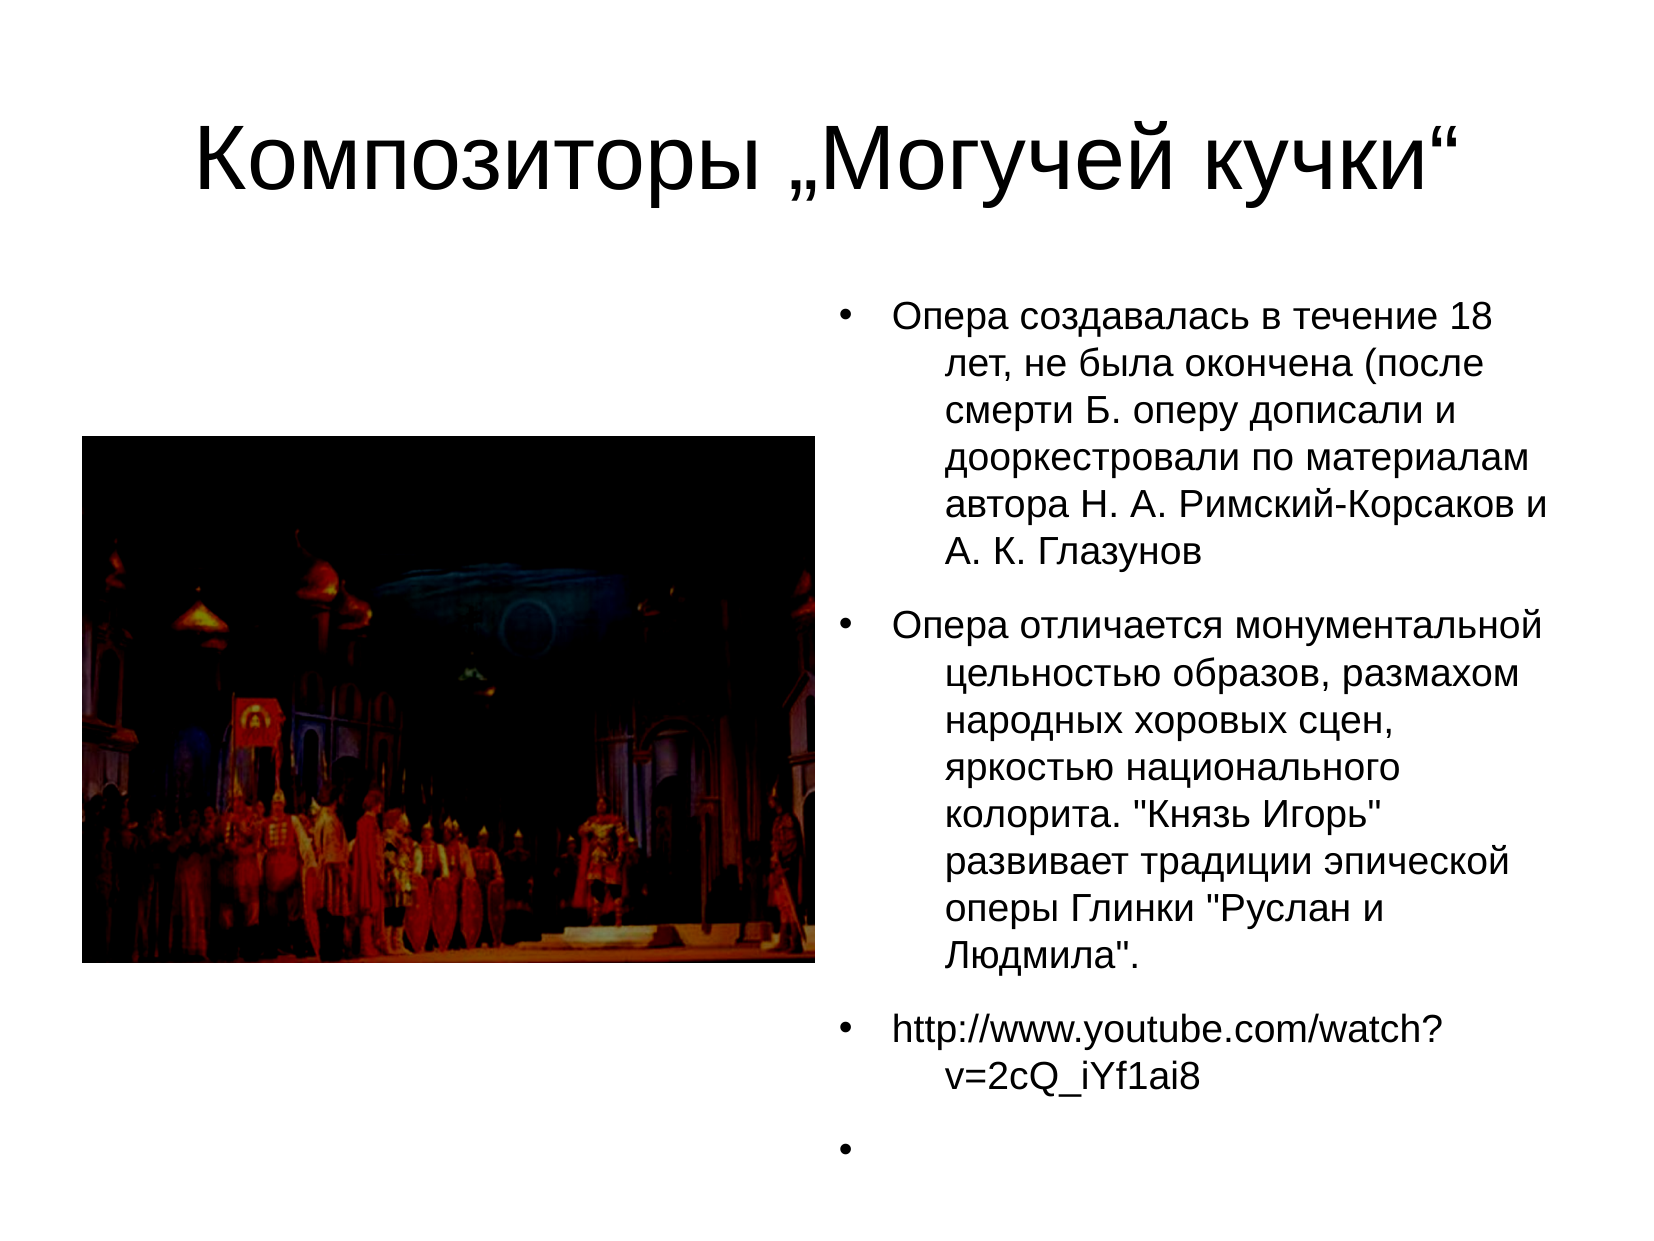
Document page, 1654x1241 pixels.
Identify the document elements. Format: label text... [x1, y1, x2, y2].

title Композиторы „Могучей кучки“ [82, 49, 1571, 257]
list Опера создавалась в течение 18 лет, не была окончена (после смерти Б. оперу дописали и дооркестровали по материалам автора Н. А. Римский-Корсаков и А. К. Глазунов Опера отличается монументальной цельностью образов, размахом народных хоровых сцен, яркостью национального колорита. "Князь Игорь" развивает традиции эпической оперы Глинки "Руслан и Людмила". http://www.youtube.com/watch?v=2cQ_iYf1ai8 [839, 290, 1571, 1109]
picture [82, 436, 815, 963]
